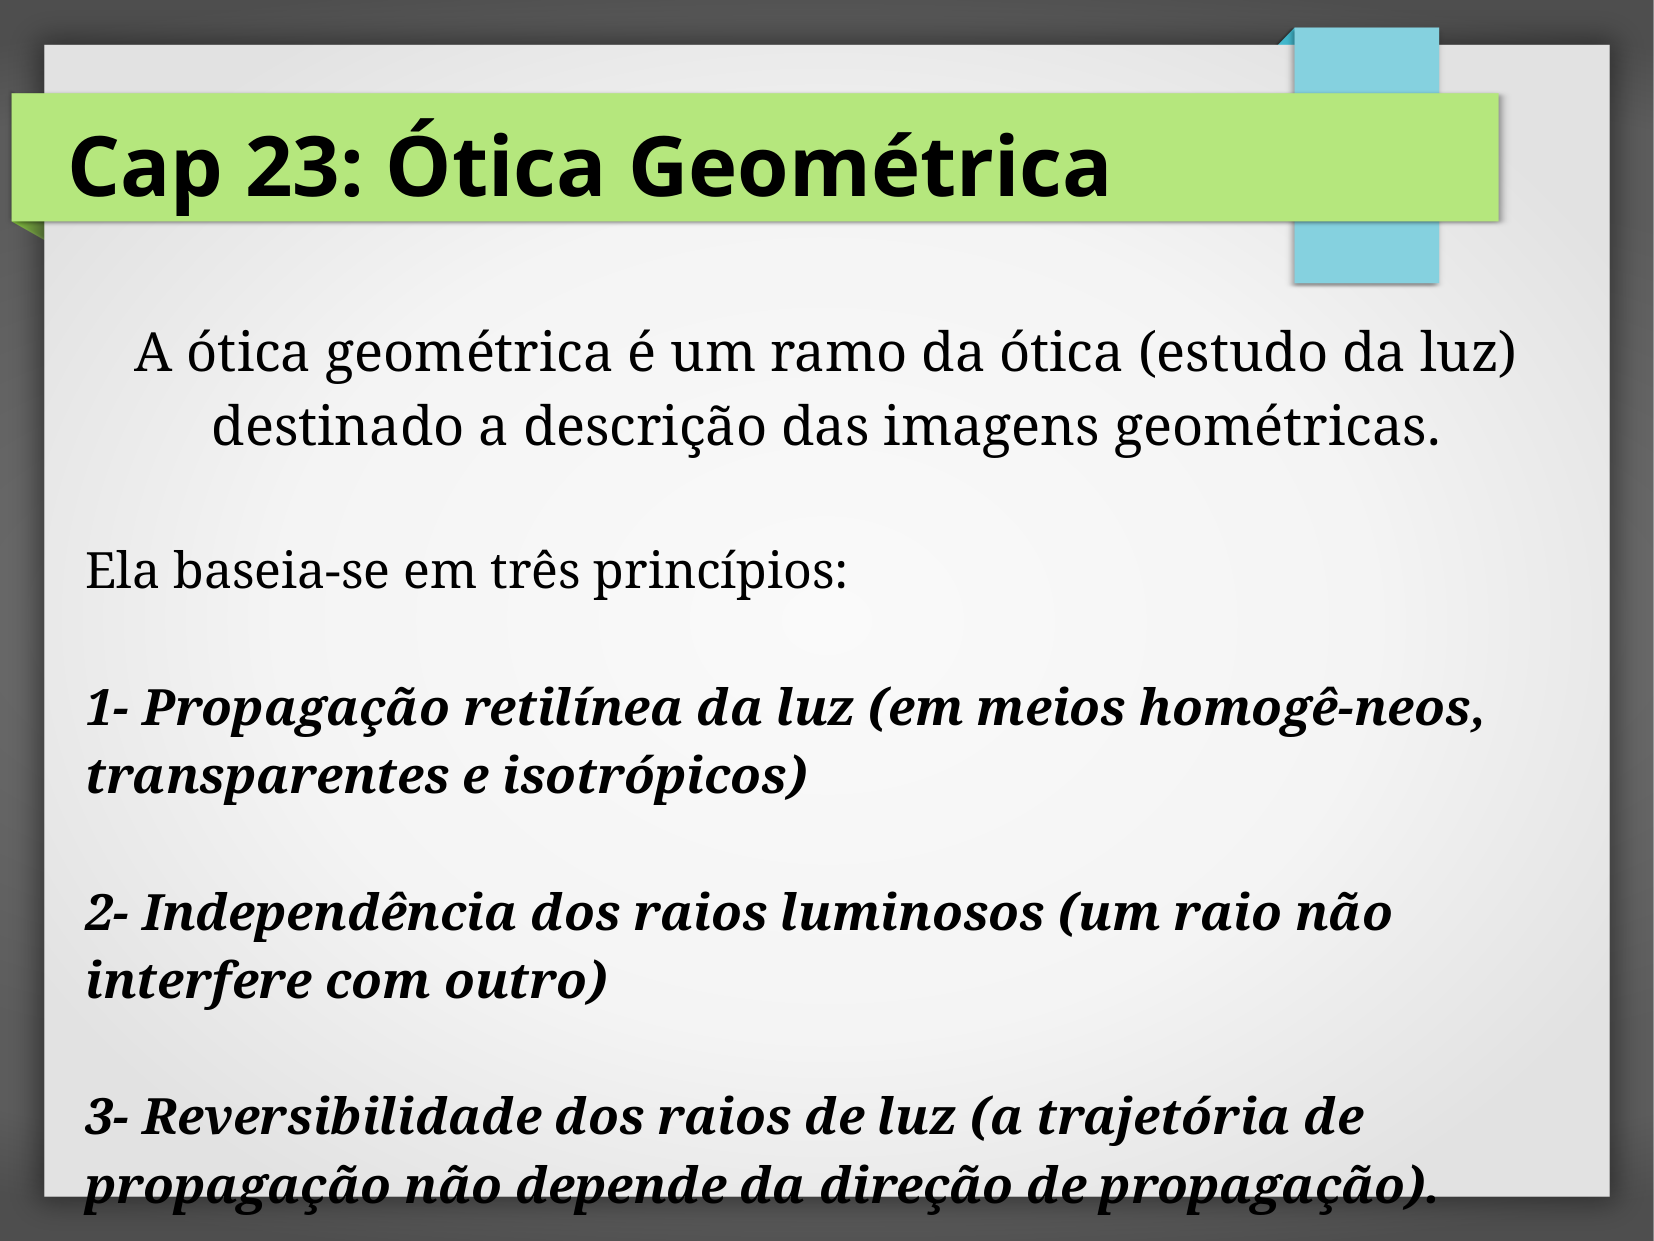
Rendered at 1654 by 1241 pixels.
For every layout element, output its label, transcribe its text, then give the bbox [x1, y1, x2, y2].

text_box A ótica geométrica é um ramo da ótica (estudo da luz) destinado a descrição das imagens geométricas. Ela baseia-se em três princípios: 1- Propagação retilínea da luz (em meios homogê-neos, transparentes e isotrópicos) 2- Independência dos raios luminosos (um raio não interfere com outro) 3- Reversibilidade dos raios de luz (a trajetória de propagação não depende da direção de propagação). [70, 306, 1583, 1101]
picture [0, 0, 1654, 1241]
text_box Cap 23: Ótica Geométrica [53, 100, 1607, 1193]
